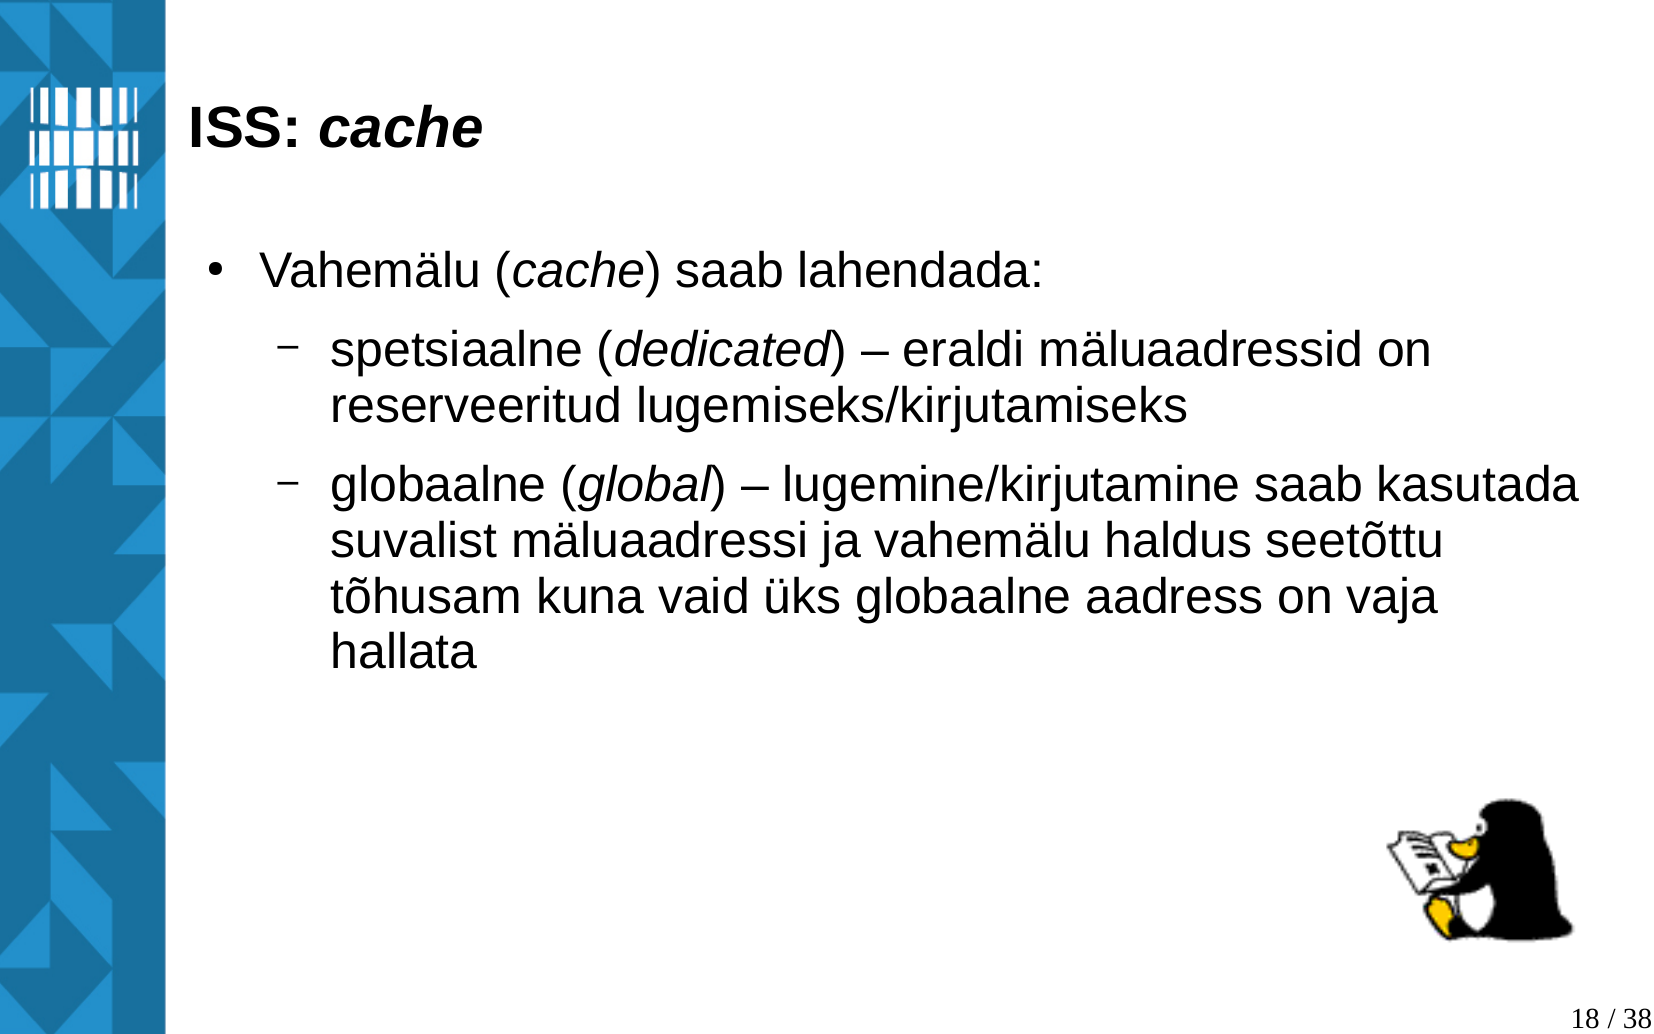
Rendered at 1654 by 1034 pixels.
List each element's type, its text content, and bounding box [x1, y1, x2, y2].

list Vahemälu (cache) saab lahendada: spetsiaalne (dedicated) – eraldi mäluaadressid on reserveeritud lugemiseks/kirjutamiseks globaalne (global) – lugemine/kirjutamine saab kasutada suvalist mäluaadressi ja vahemälu haldus seetõttu tõhusam kuna vaid üks globaalne aadress on vaja hallata [188, 241, 1595, 924]
picture [1371, 755, 1595, 953]
title ISS: cache [188, 41, 1595, 214]
